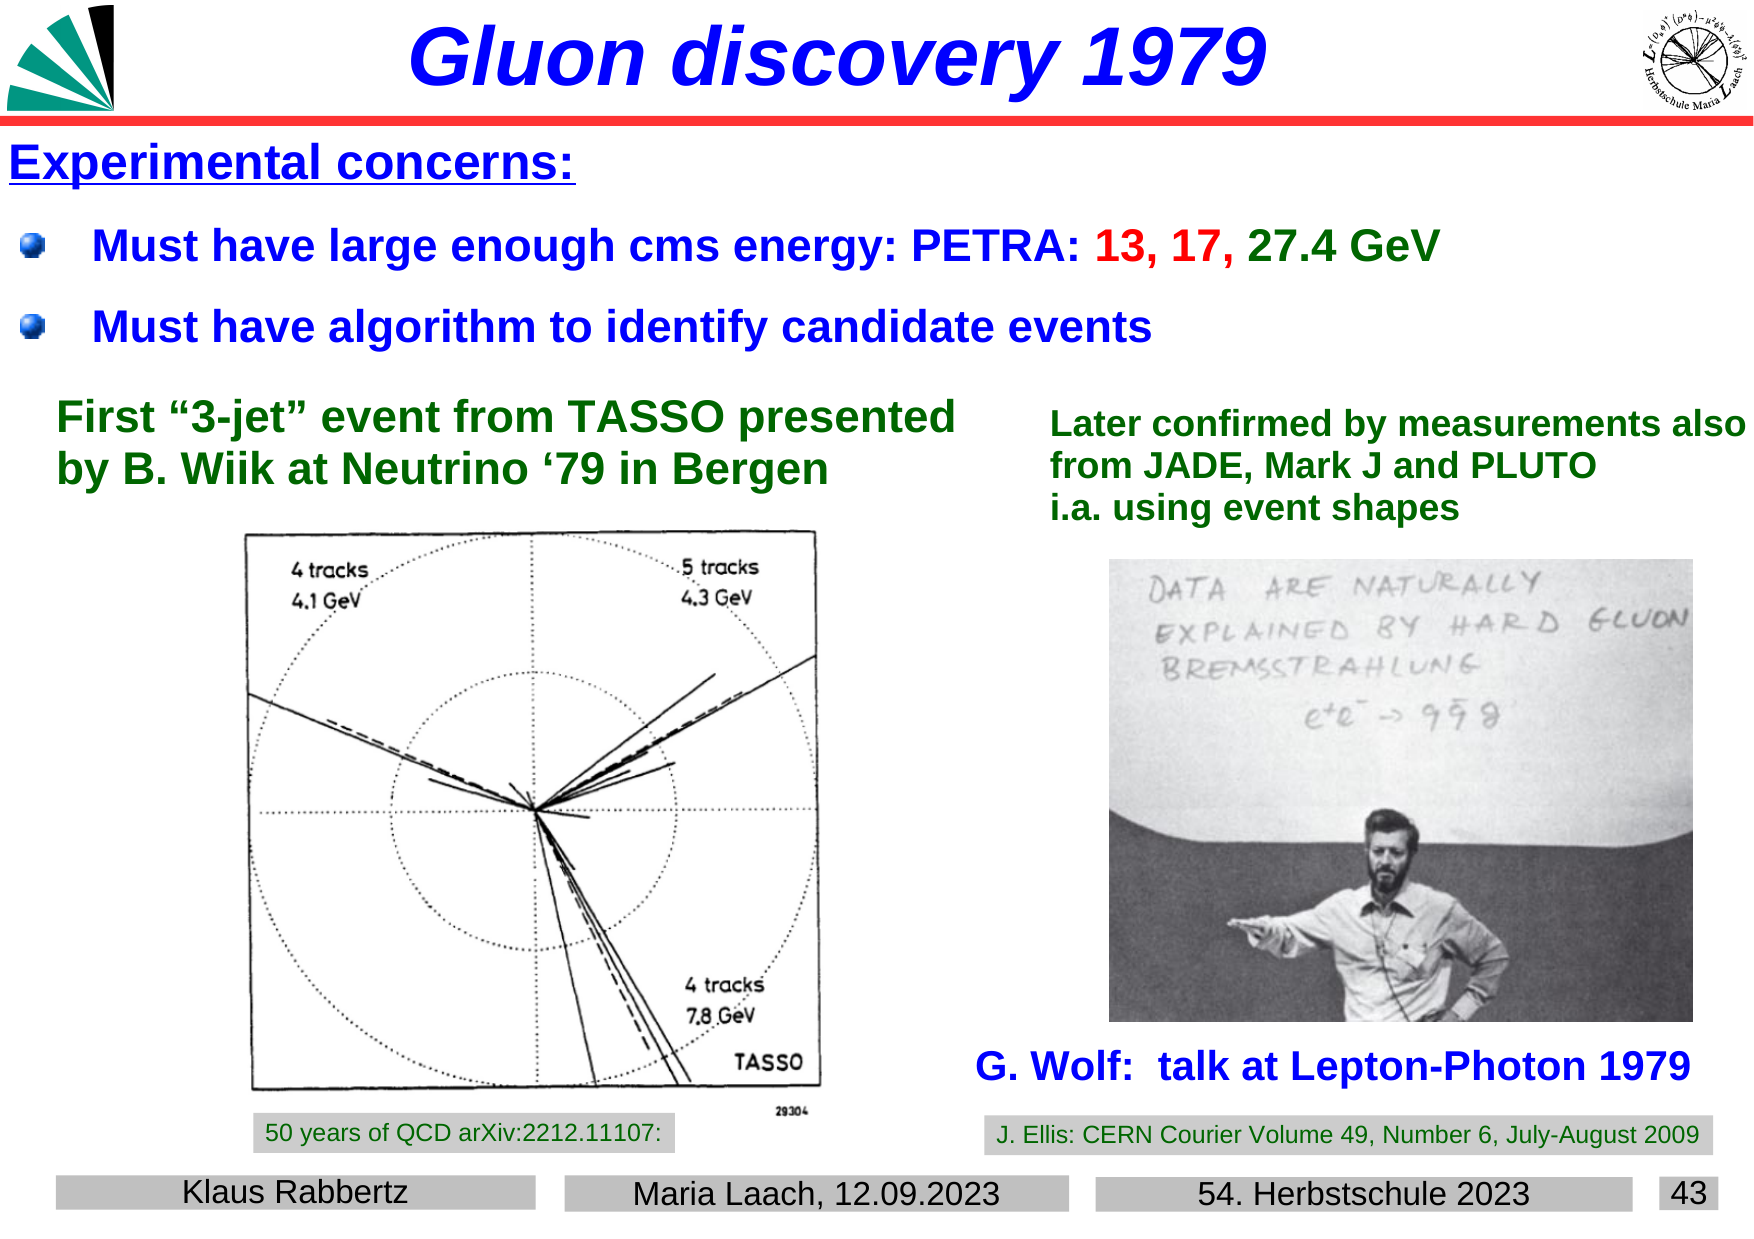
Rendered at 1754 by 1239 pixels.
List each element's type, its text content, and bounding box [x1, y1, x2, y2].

text_box J. Ellis: CERN Courier Volume 49, Number 6, July-August 2009 [984, 1115, 1714, 1156]
text_box 50 years of QCD arXiv:2212.11107: [253, 1112, 675, 1153]
picture [1643, 10, 1747, 110]
title Gluon discovery 1979 [129, 0, 1545, 114]
text_box G. Wolf: talk at Lepton-Photon 1979 [963, 1037, 1727, 1100]
picture [7, 5, 114, 112]
text_box Later confirmed by measurements also from JADE, Mark J and PLUTO i.a. using event shapes [1038, 396, 1754, 535]
text_box First “3-jet” event from TASSO presented by B. Wiik at Neutrino ‘79 in Bergen [44, 385, 986, 505]
list Experimental concerns: Must have large enough cms energy: PETRA: 13, 17, 27.4 GeV Must have algorithm to identify candidate events [8, 134, 1744, 370]
picture [238, 528, 837, 1128]
picture [1109, 559, 1693, 1022]
